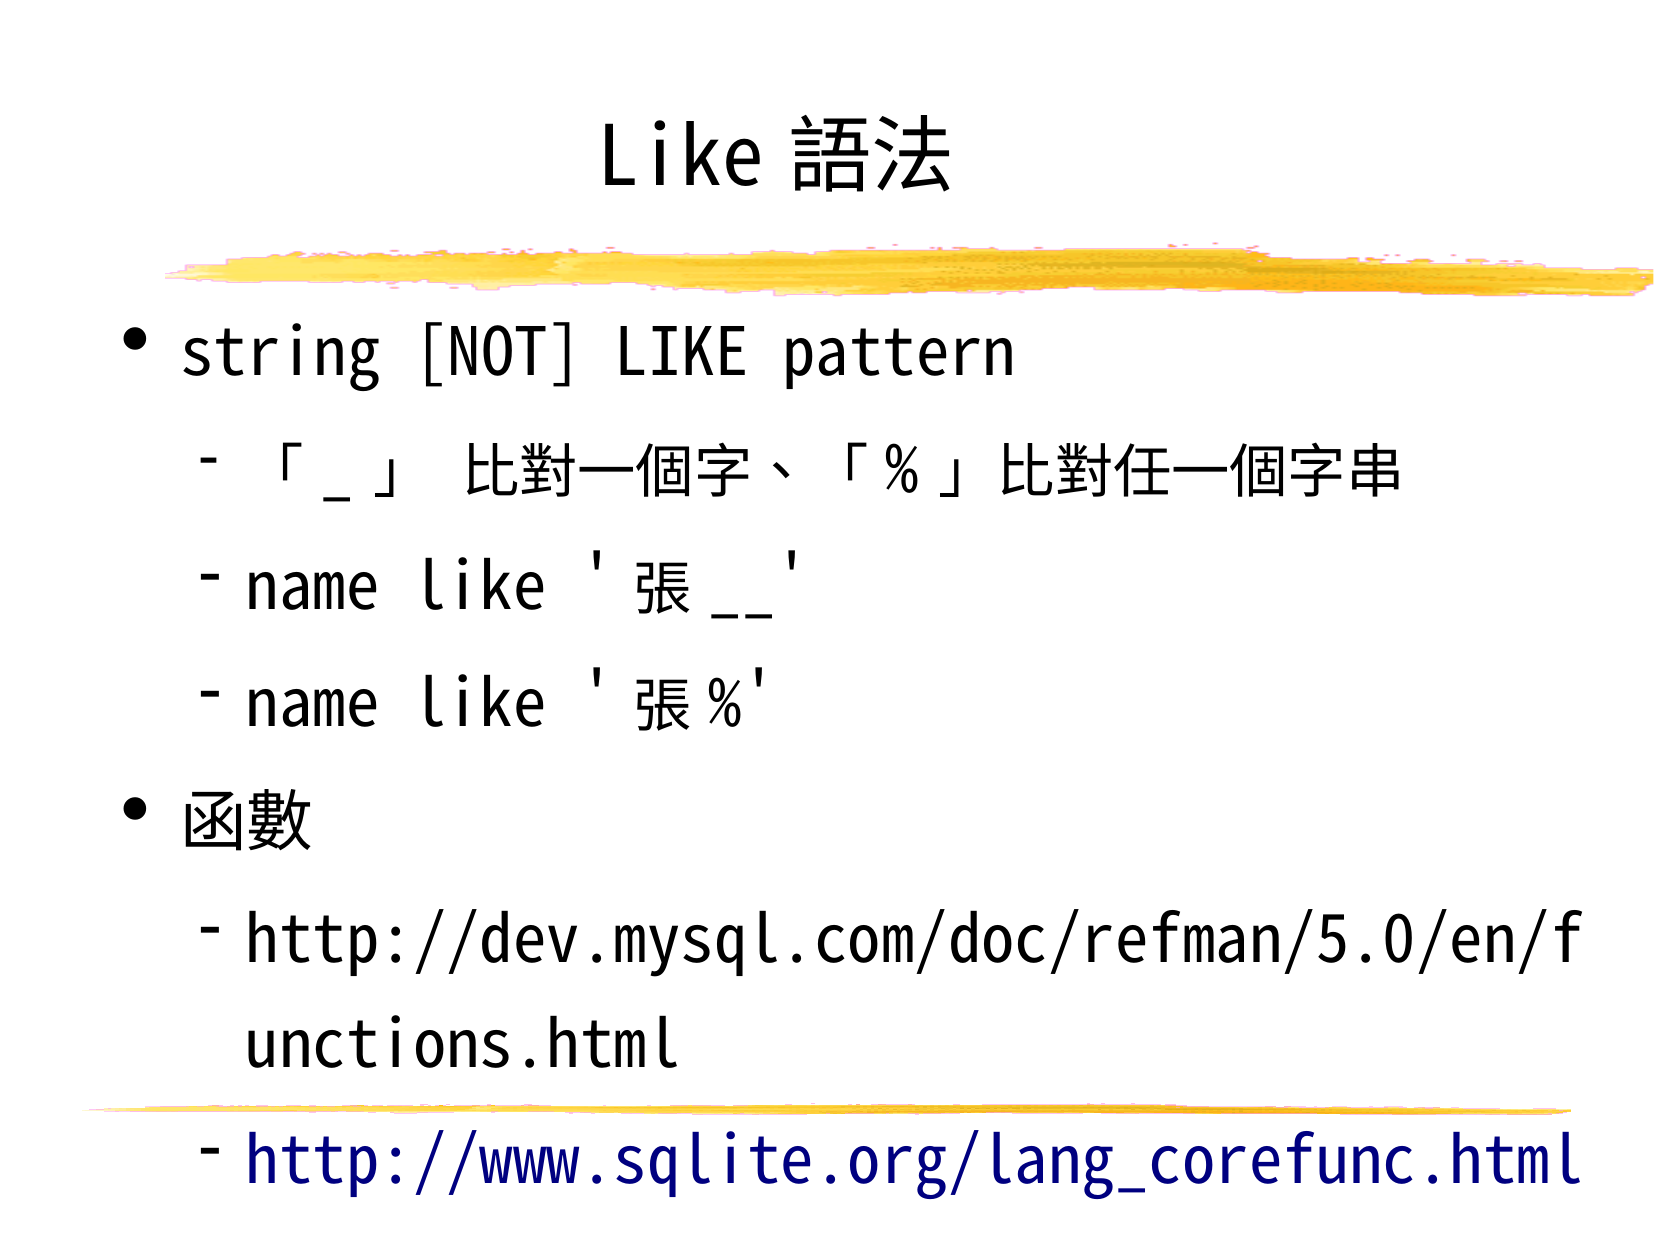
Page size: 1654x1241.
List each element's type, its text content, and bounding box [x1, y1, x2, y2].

title Like語法 [73, 39, 1479, 249]
list string [NOT] LIKE pattern 「_」 比對一個字、「%」比對任一個字串 name like '張__' name like '張%' 函數 http://dev.mysql.com/doc/refman/5.0/en/functions.html http://www.sqlite.org/lang_corefunc.html http://www.postgresql.org/docs/9.1/static/functions.html [124, 290, 1600, 1128]
picture [82, 1102, 124, 1117]
picture [165, 237, 1654, 308]
